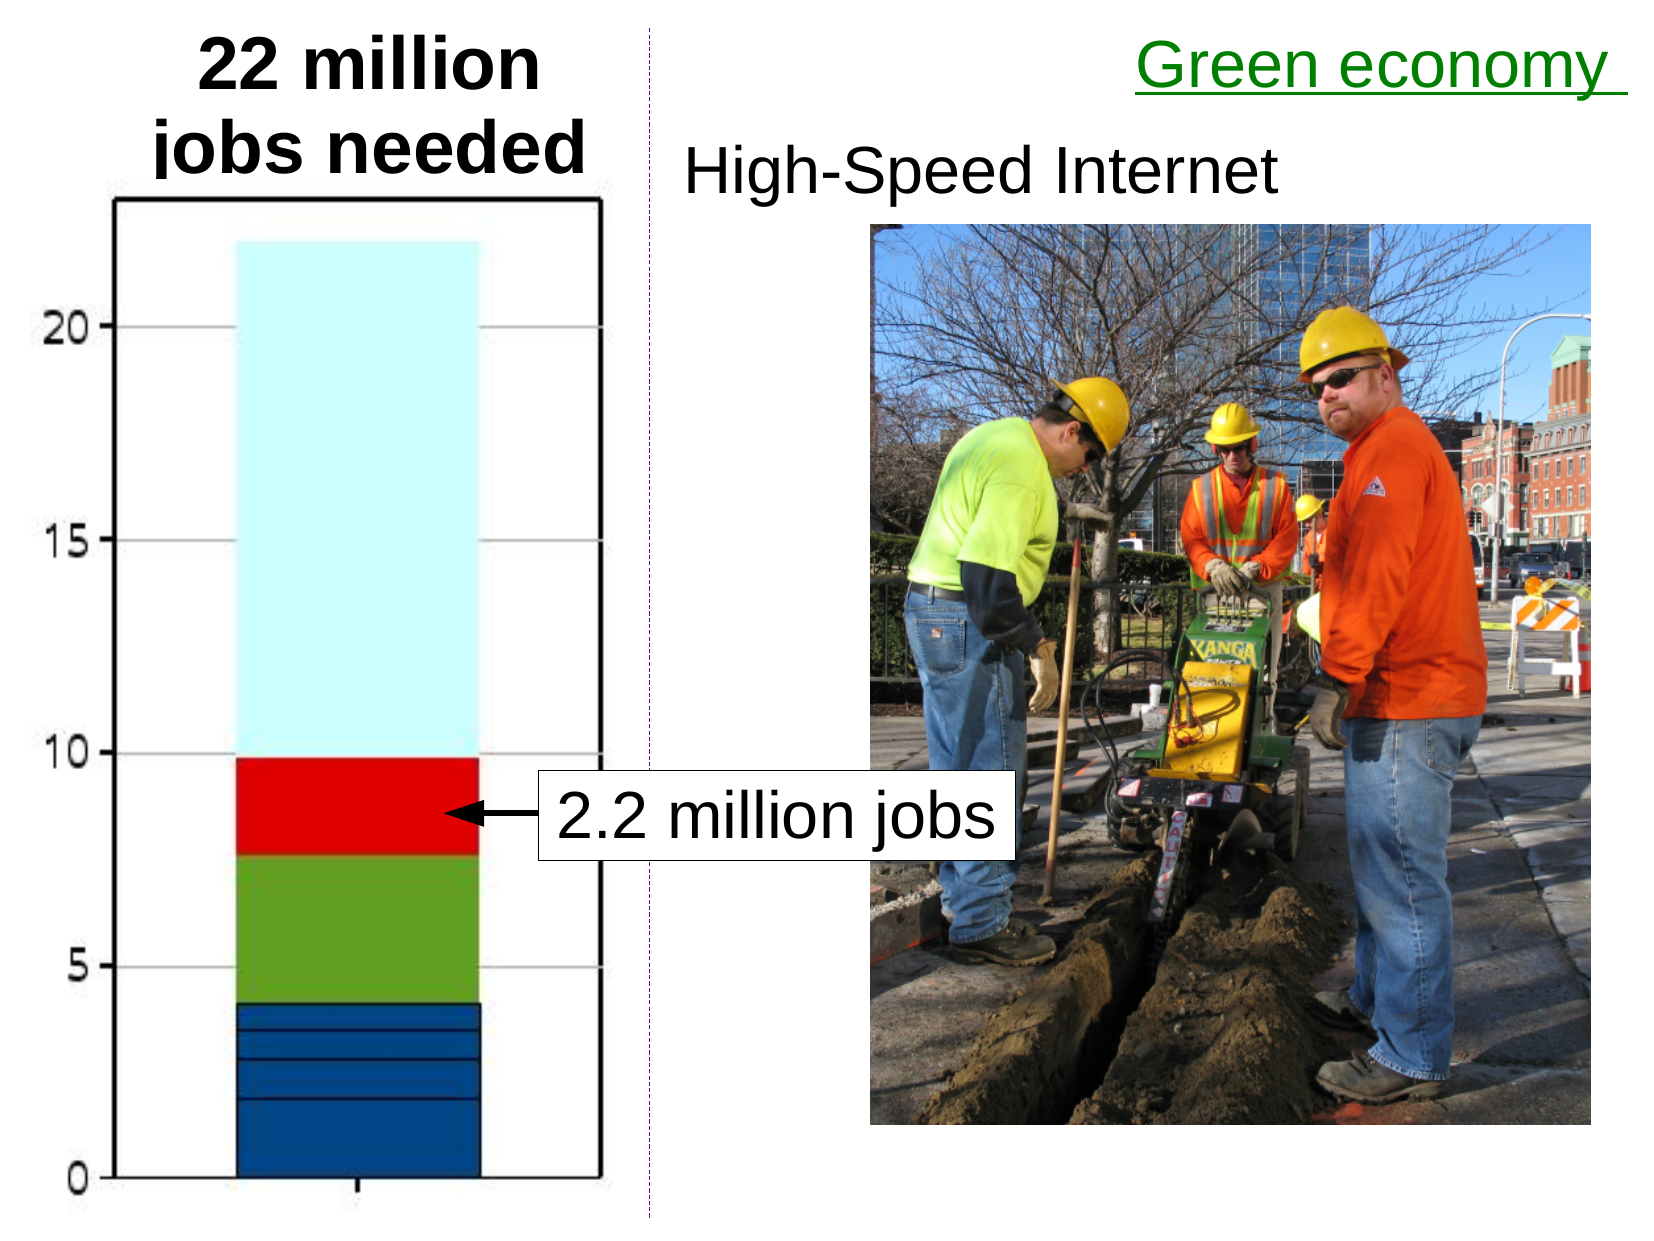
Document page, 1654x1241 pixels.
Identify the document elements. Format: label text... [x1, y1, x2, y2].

text_box Green economy [715, 19, 1643, 110]
picture [870, 224, 1591, 1126]
picture [30, 179, 616, 1231]
text_box High-Speed Internet [668, 126, 1596, 216]
text_box 2.2 million jobs [538, 770, 1016, 861]
text_box 22 million jobs needed [126, 13, 614, 179]
